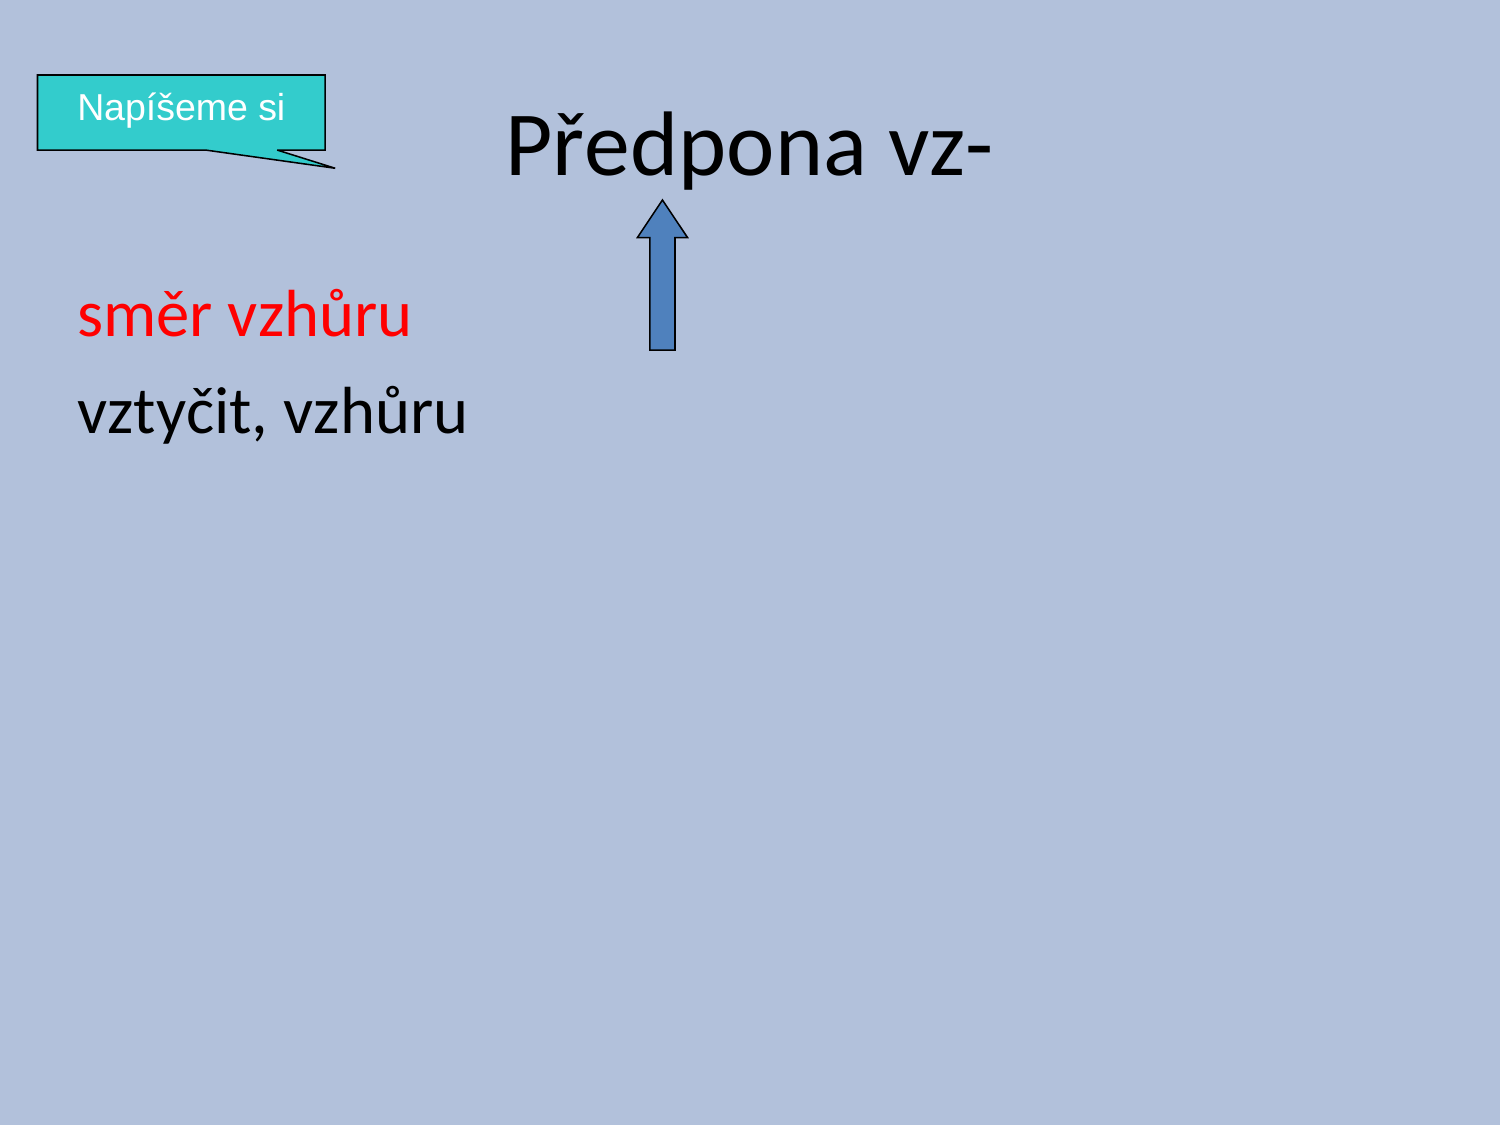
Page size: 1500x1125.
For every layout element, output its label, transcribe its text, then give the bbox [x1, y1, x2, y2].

list směr vzhůru vztyčit, vzhůru [62, 262, 588, 1006]
text_box Napíšeme si [37, 75, 336, 169]
title Předpona vz- [75, 45, 1426, 233]
text_box [637, 200, 688, 351]
